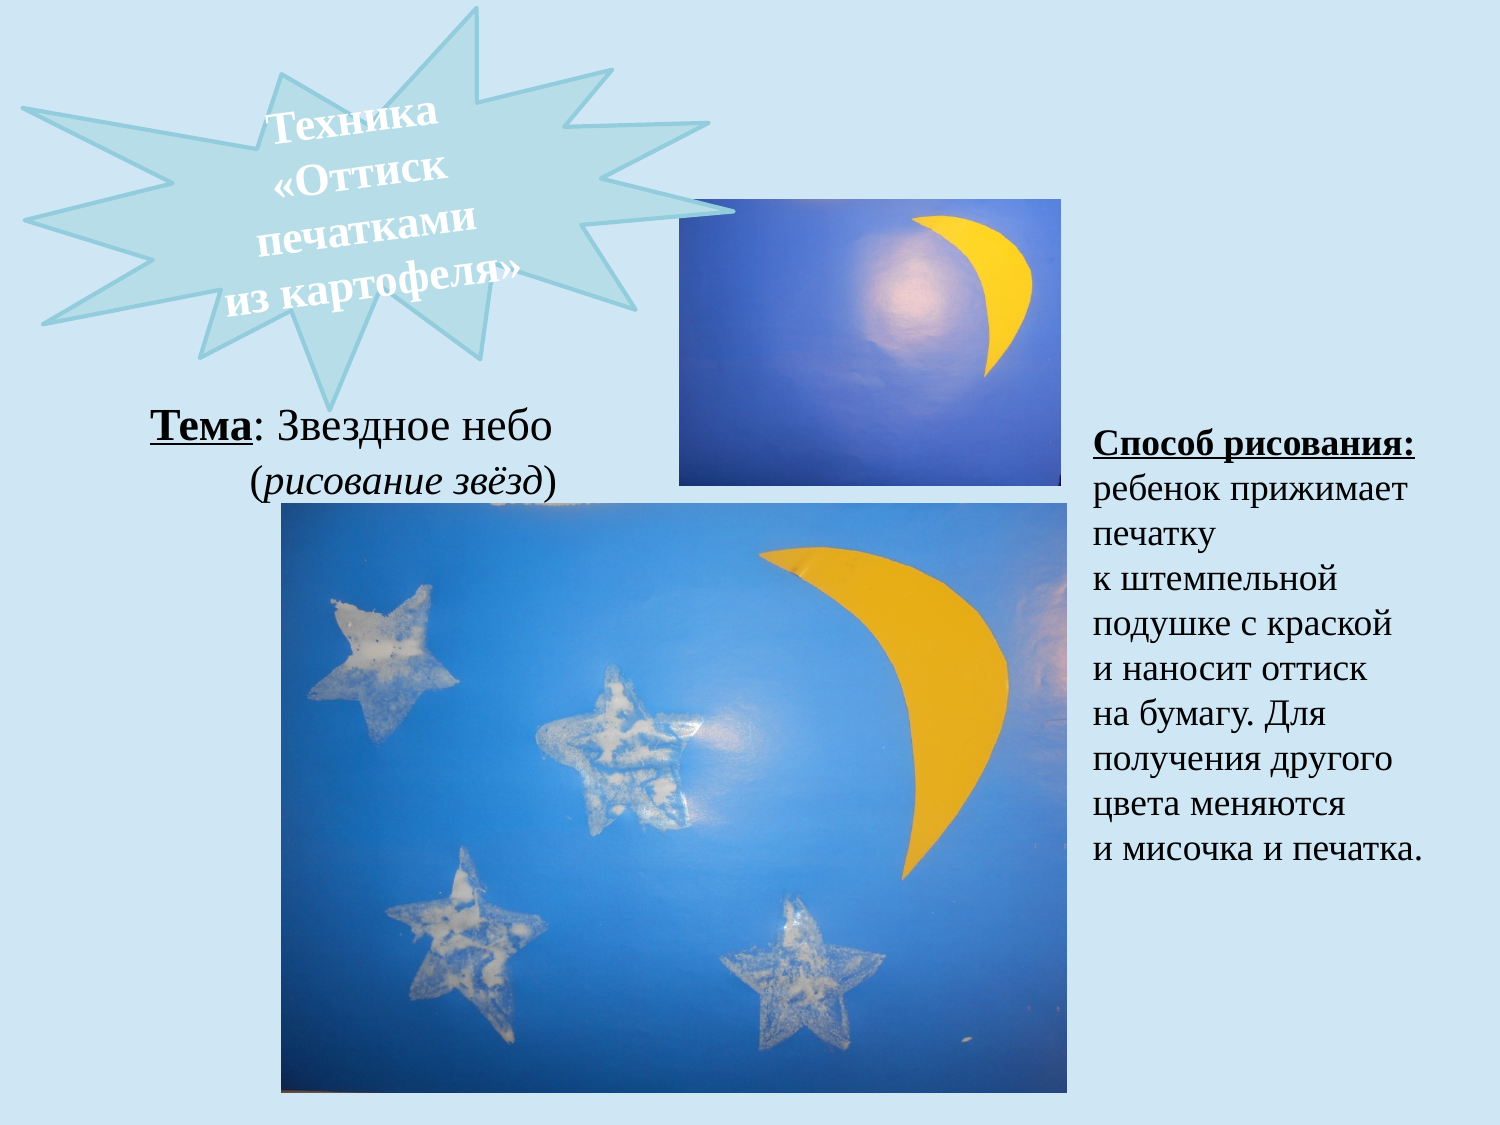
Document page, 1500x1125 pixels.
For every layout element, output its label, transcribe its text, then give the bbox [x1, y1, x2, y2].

title Тема: Звездное небо (рисование звёзд) [35, 386, 668, 504]
picture [281, 503, 1067, 1093]
picture [679, 199, 1061, 486]
text_box Способ рисования: ребенок прижимает печатку к штемпельной подушке с краской и наносит оттиск на бумагу. Для получения другого цвета меняются и мисочка и печатка. [1078, 410, 1465, 875]
text_box Техника «Оттиск печатками из картофеля» [22, 7, 734, 411]
